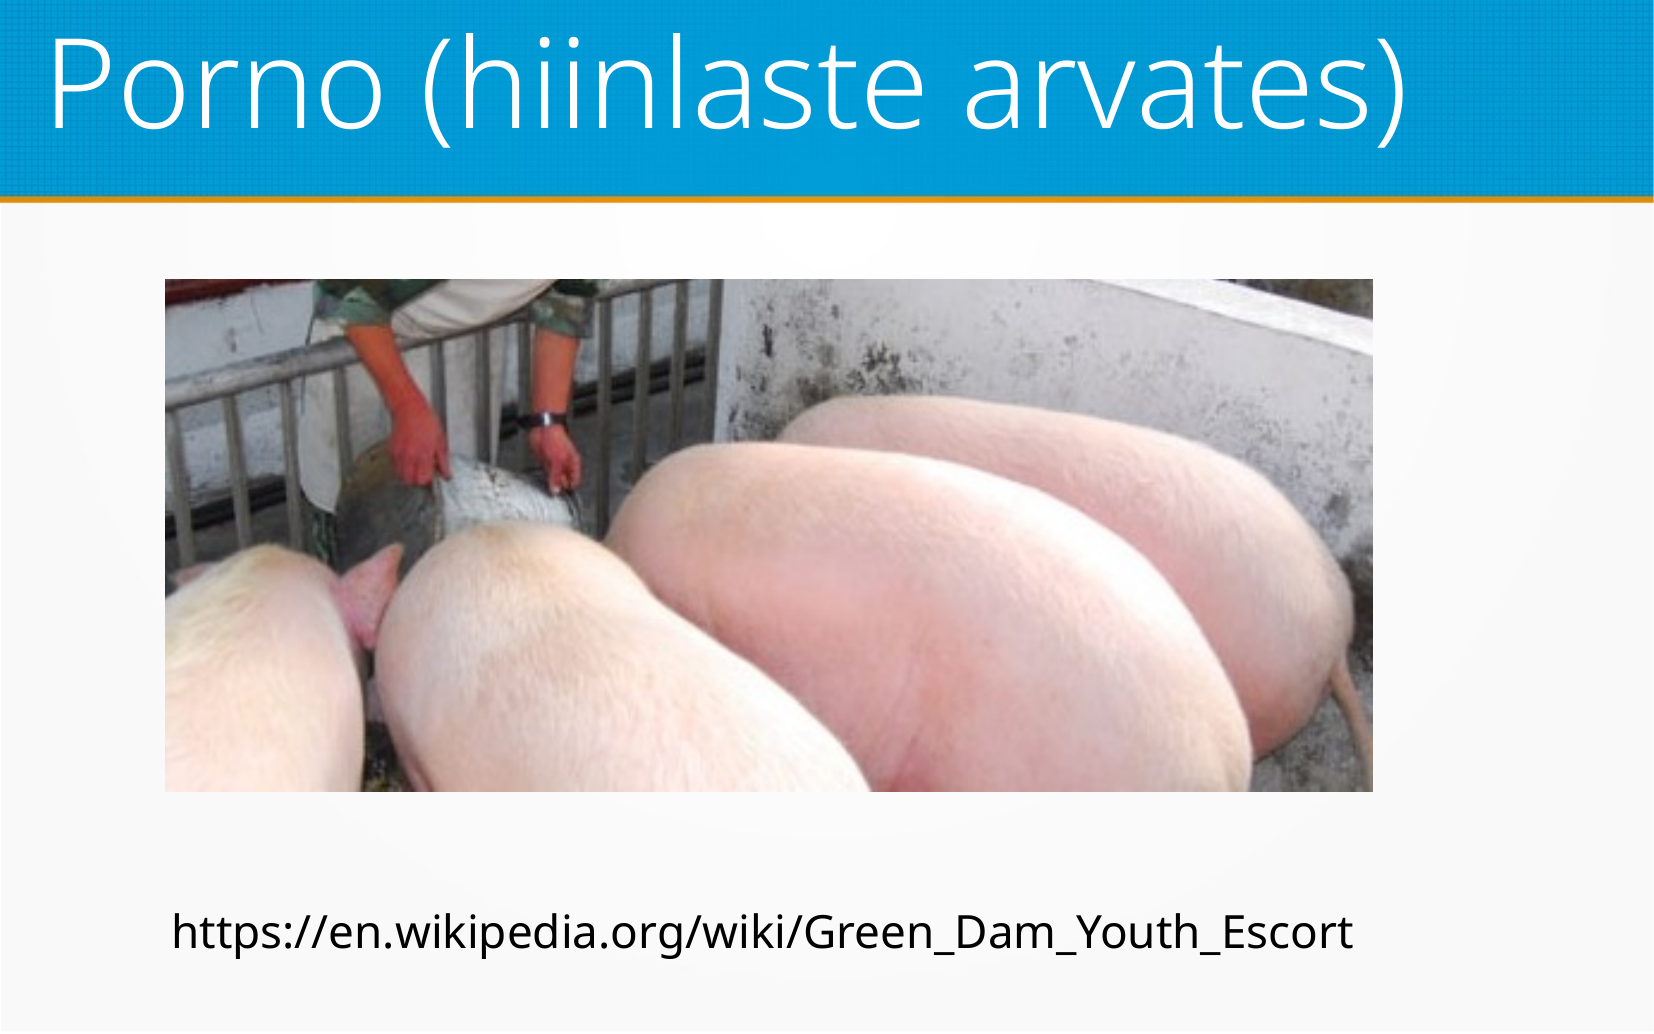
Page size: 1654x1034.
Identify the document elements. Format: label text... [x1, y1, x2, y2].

picture [0, 195, 1654, 1034]
text_box https://en.wikipedia.org/wiki/Green_Dam_Youth_Escort [165, 881, 1654, 981]
title Porno (hiinlaste arvates) [43, 0, 1619, 166]
